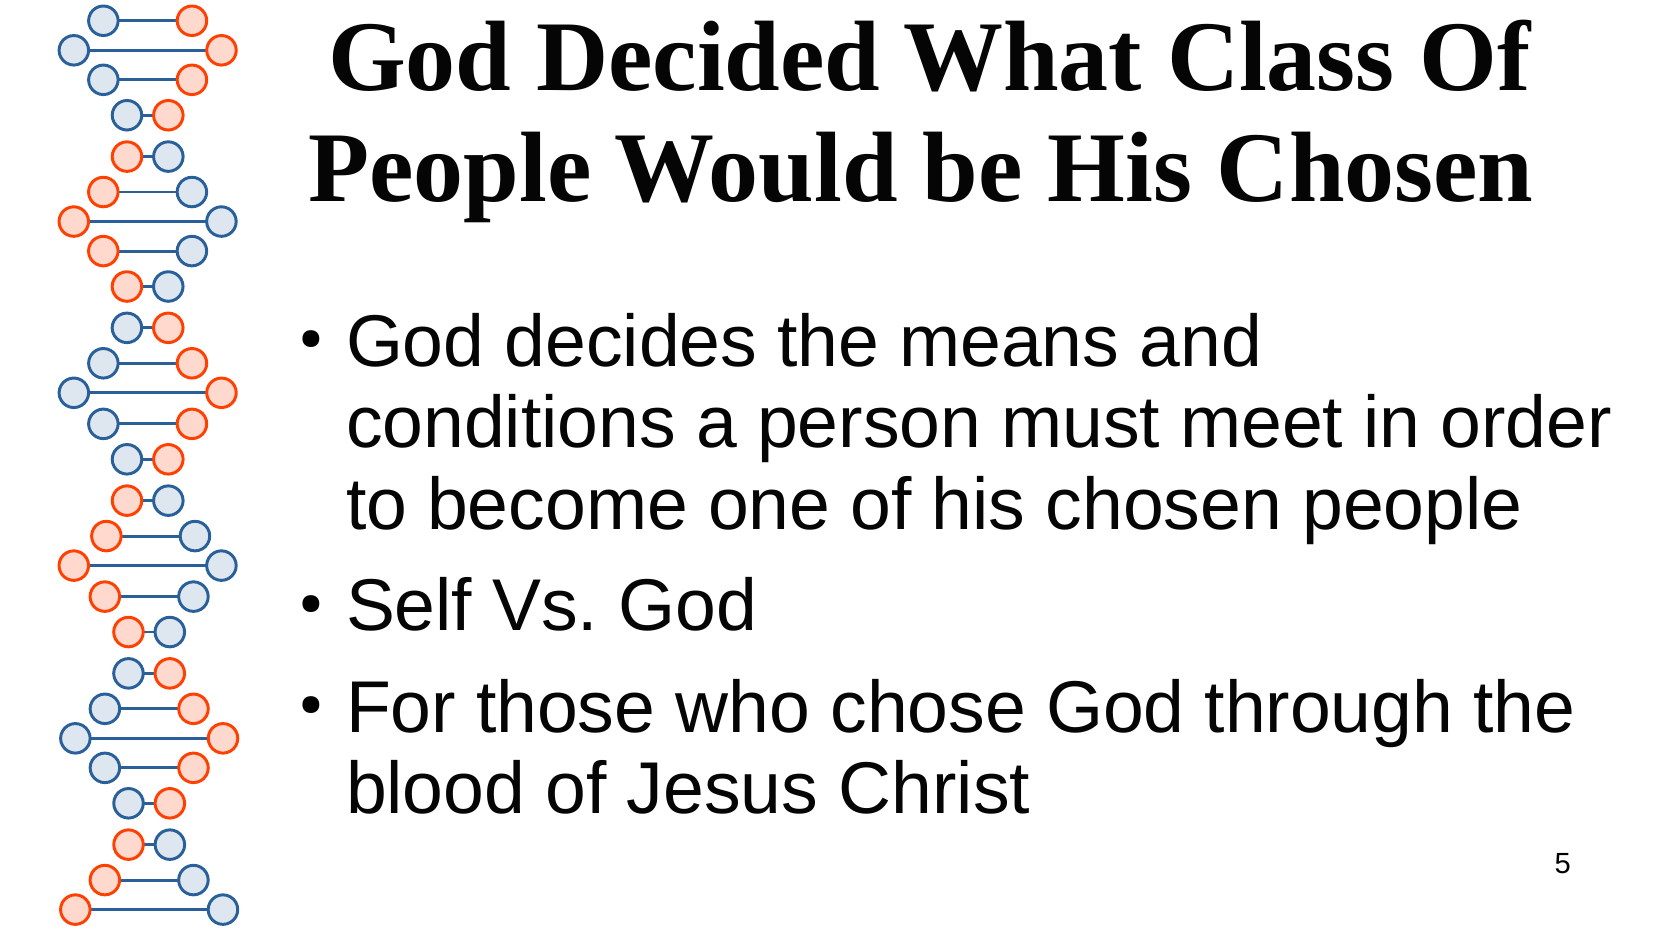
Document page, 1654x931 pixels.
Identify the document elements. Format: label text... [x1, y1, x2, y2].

list God decides the means and conditions a person must meet in order to become one of his chosen people Self Vs. God For those who chose God through the blood of Jesus Christ [283, 300, 1613, 840]
title God Decided What Class Of People Would be His Chosen [265, 1, 1595, 224]
